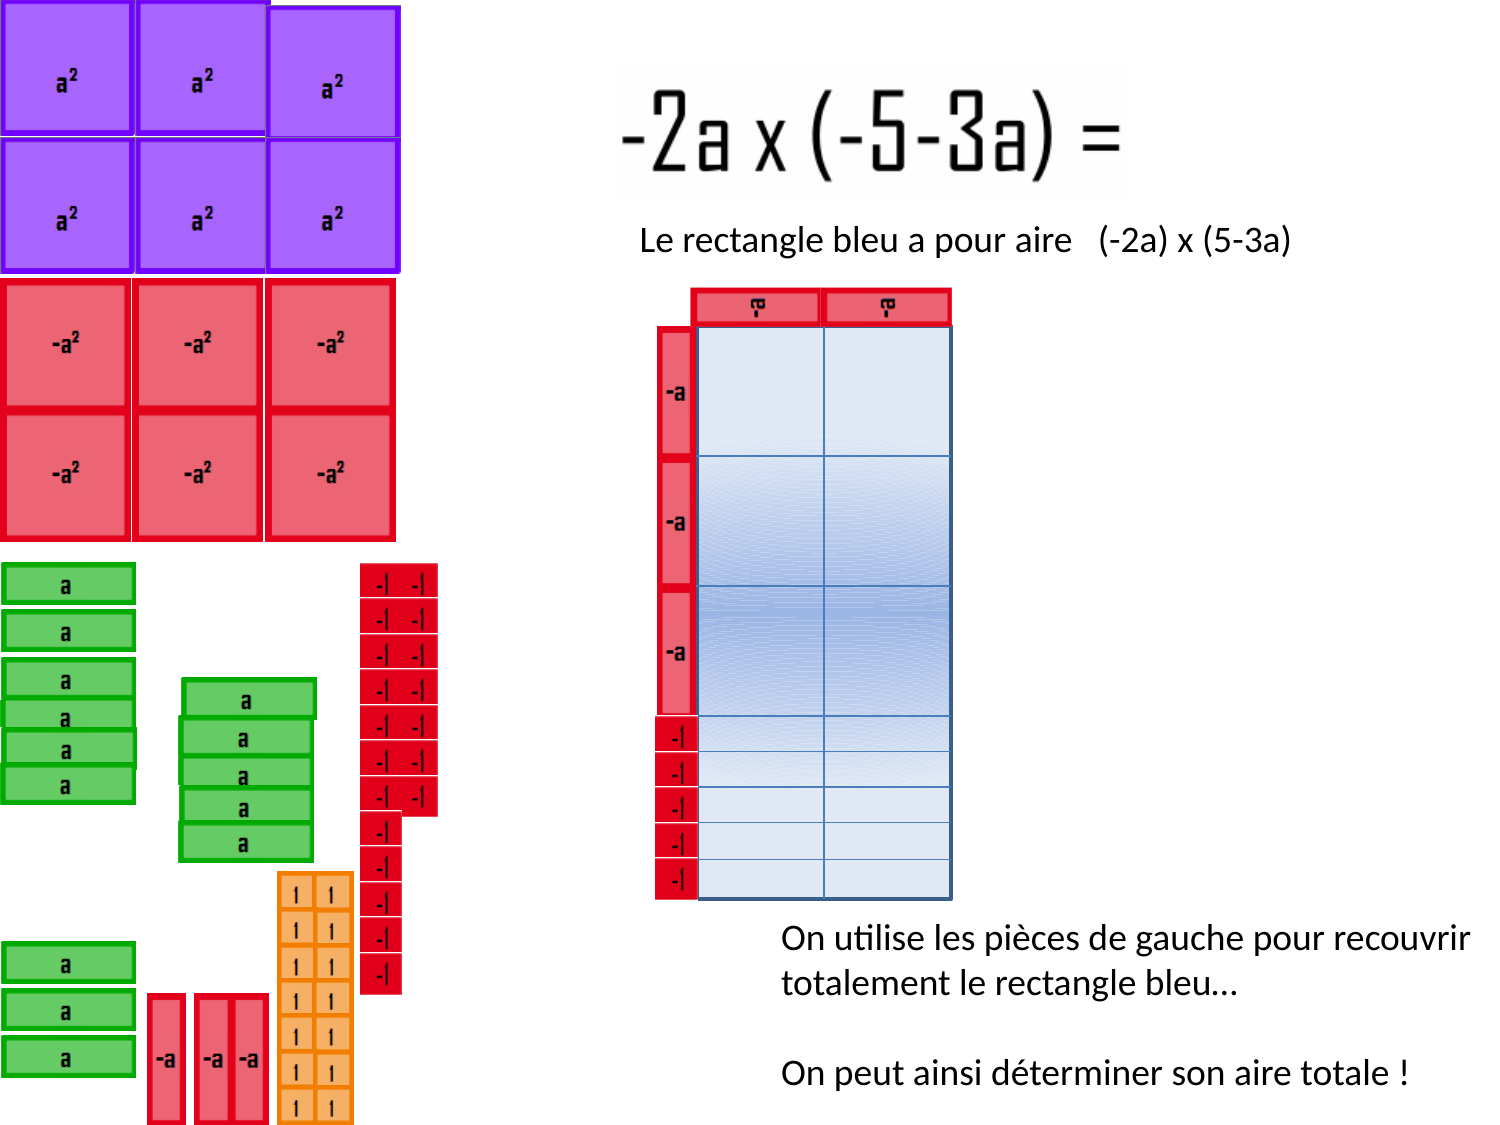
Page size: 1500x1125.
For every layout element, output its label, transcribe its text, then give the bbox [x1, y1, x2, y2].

picture [0, 988, 136, 1031]
text_box Le rectangle bleu a pour aire (-2a) x (5-3a) [624, 208, 1308, 268]
picture [132, 278, 263, 542]
picture [147, 993, 186, 1125]
picture [0, 0, 401, 274]
picture [194, 993, 269, 1125]
text_box [698, 823, 823, 859]
picture [596, 66, 1127, 195]
text_box [698, 860, 823, 899]
picture [360, 562, 438, 996]
picture [277, 871, 354, 1125]
picture [265, 278, 396, 542]
picture [655, 287, 952, 901]
text_box [825, 327, 952, 899]
picture [0, 609, 136, 652]
picture [0, 1035, 136, 1078]
text_box [697, 587, 823, 715]
text_box [698, 752, 823, 786]
text_box [698, 717, 823, 751]
text_box [697, 327, 823, 455]
text_box [697, 457, 823, 585]
text_box [698, 788, 823, 822]
picture [0, 657, 137, 805]
picture [177, 677, 317, 863]
text_box On utilise les pièces de gauche pour recouvrir totalement le rectangle bleu… On peut ainsi déterminer son aire totale ! [766, 905, 1496, 1100]
picture [0, 562, 136, 605]
picture [0, 278, 131, 542]
picture [0, 941, 136, 984]
